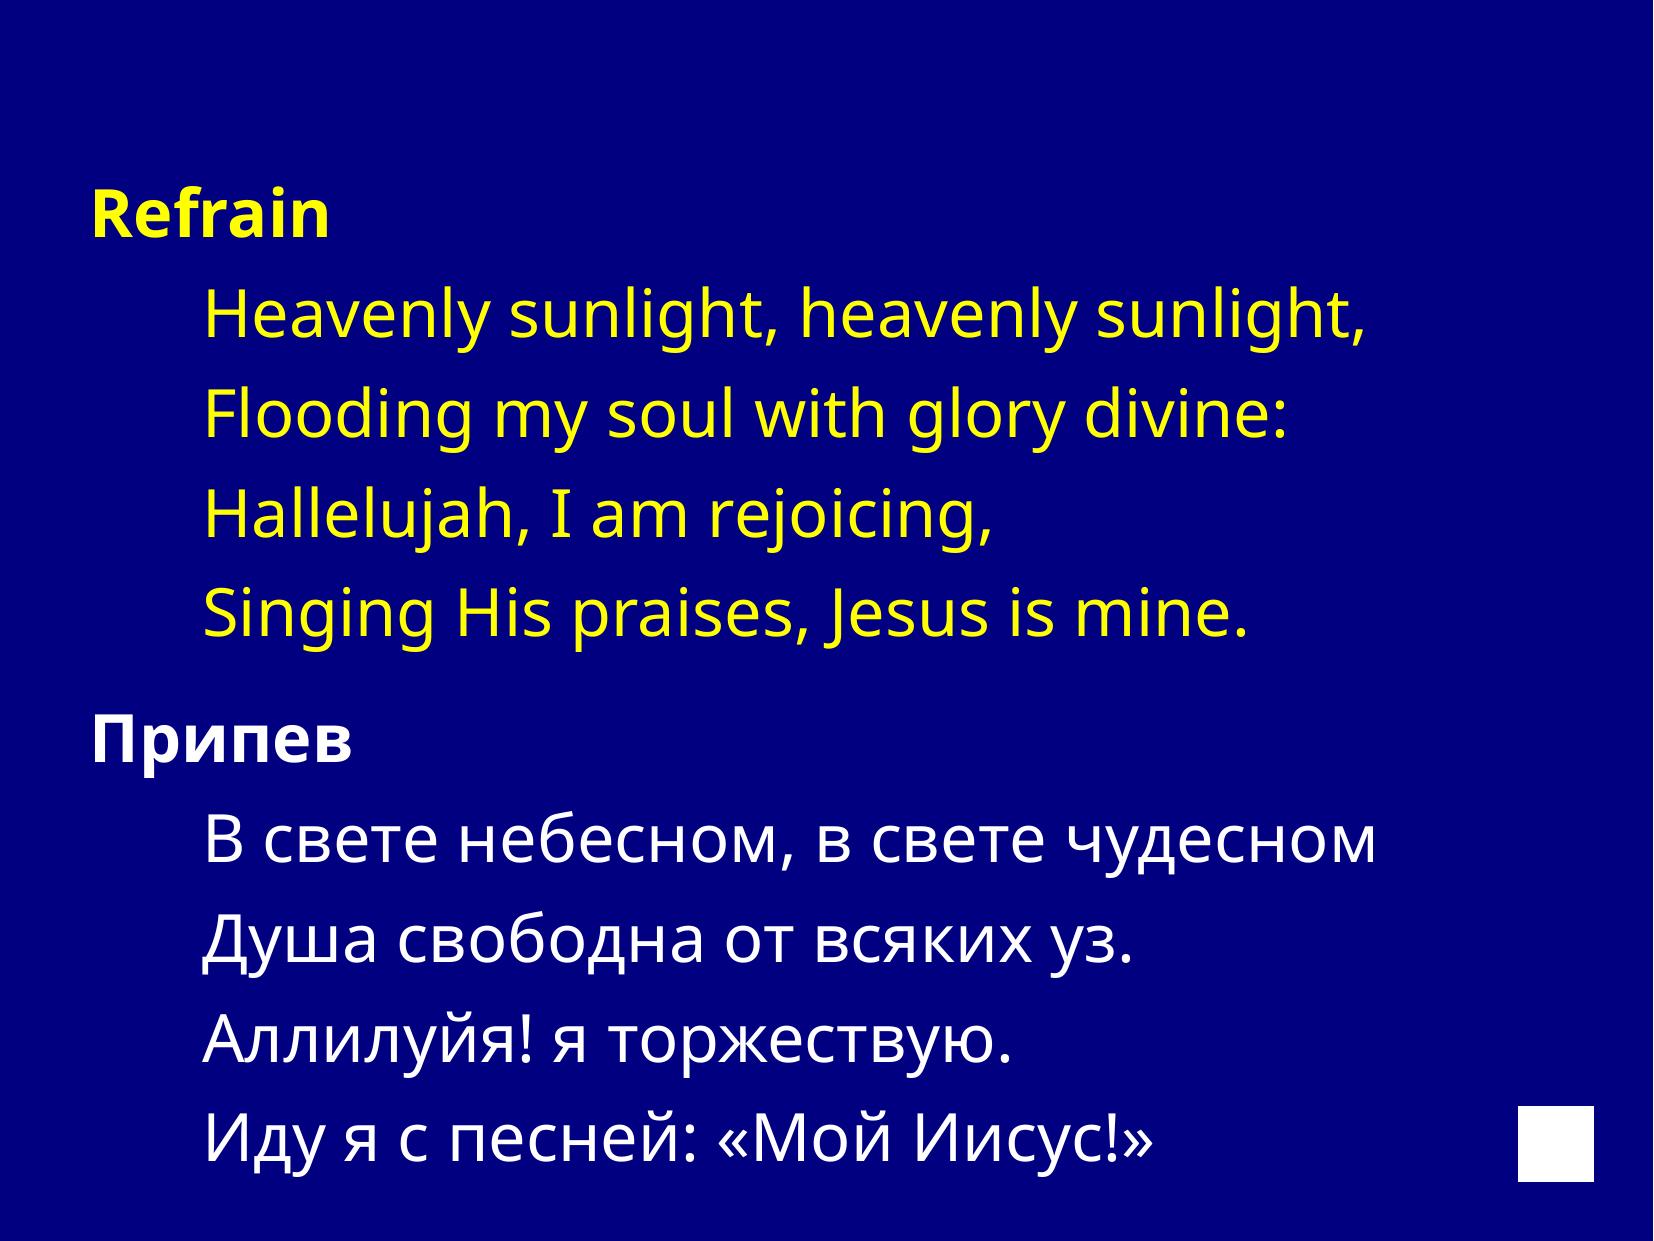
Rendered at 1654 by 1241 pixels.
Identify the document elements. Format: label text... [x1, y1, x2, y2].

text_box [1518, 1106, 1594, 1182]
text_box Refrain Heavenly sunlight, heavenly sunlight, Flooding my soul with glory divine: Hallelujah, I am rejoicing, Singing His praises, Jesus is mine. [75, 150, 1576, 675]
text_box Припев В свете небесном, в свете чудесном Душа свободна от всяких уз. Аллилуйя! я торжествую. Иду я с песней: «Мой Иисус!» [75, 675, 1576, 1163]
